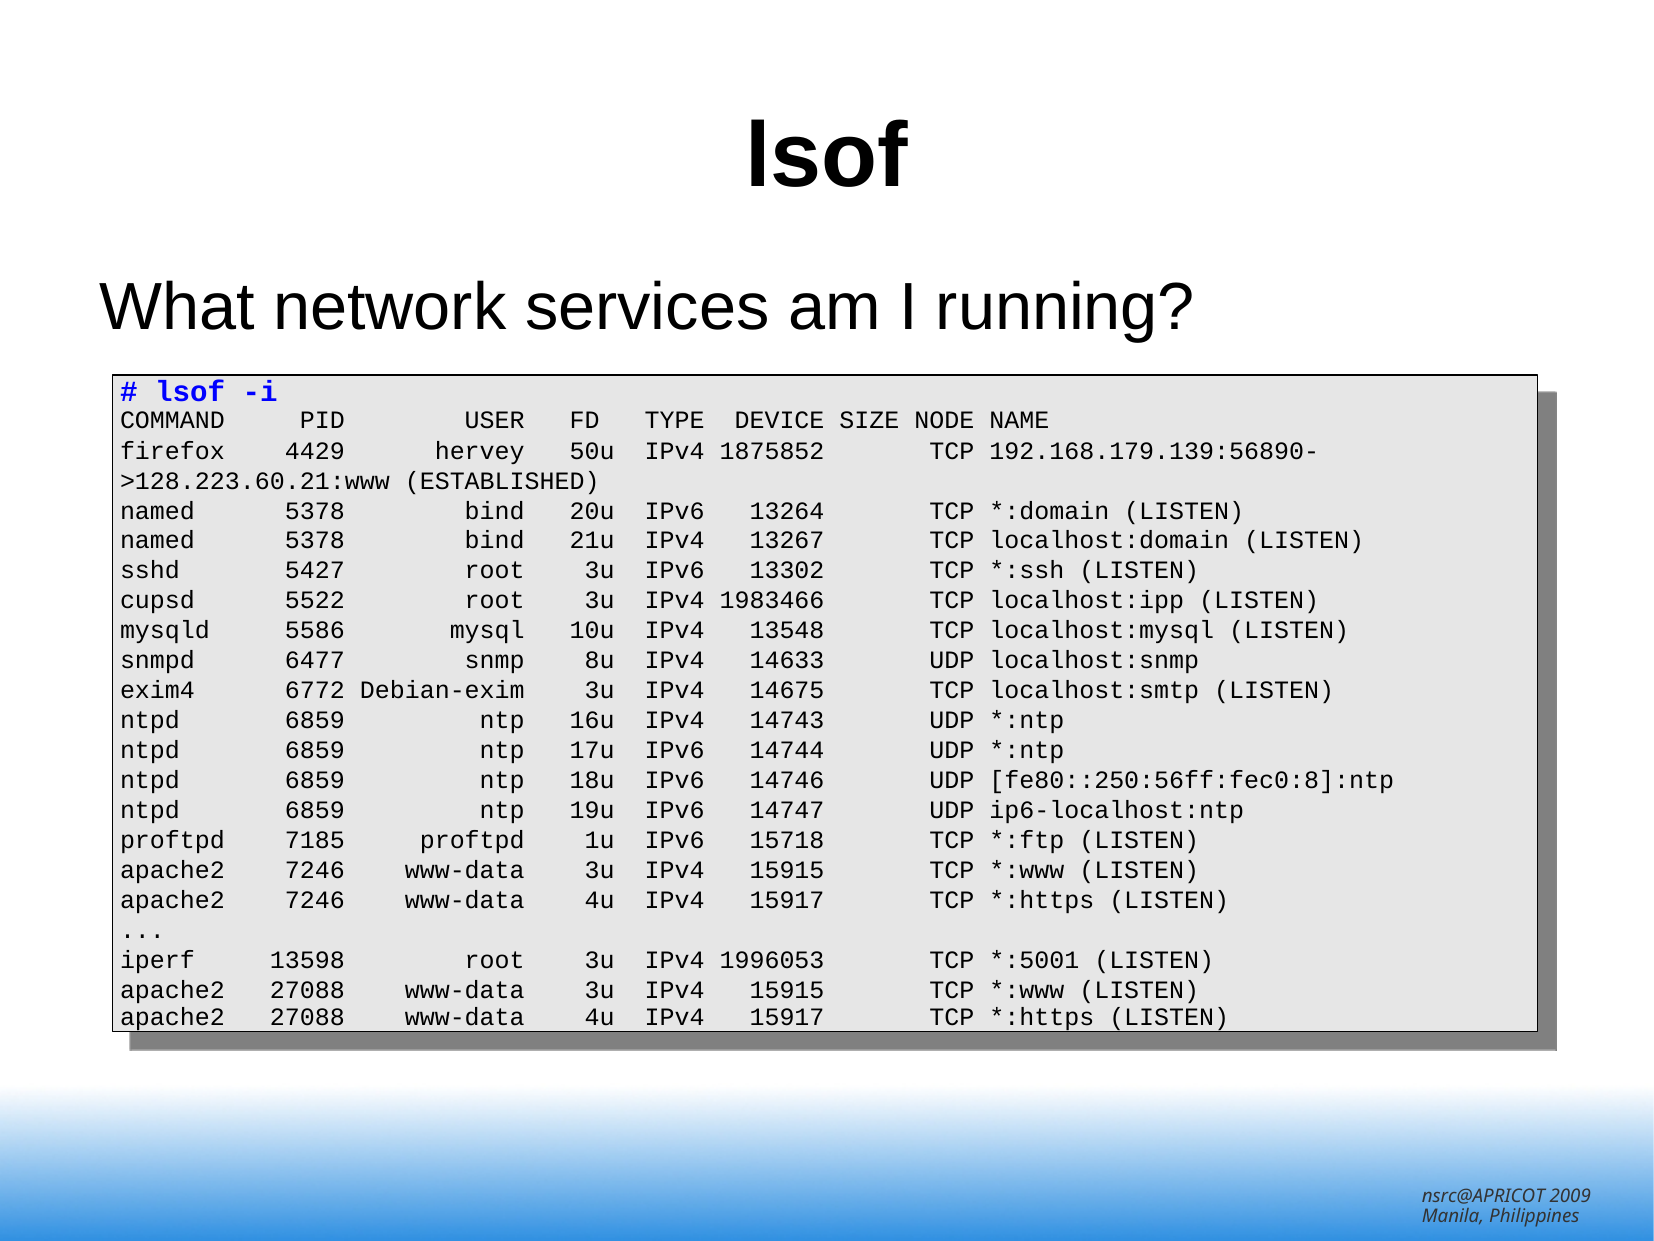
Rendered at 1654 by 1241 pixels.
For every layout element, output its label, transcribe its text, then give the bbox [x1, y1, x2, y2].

title lsof [82, 49, 1571, 257]
list What network services am I running? [82, 266, 1571, 488]
text_box # lsof -i COMMAND PID USER FD TYPE DEVICE SIZE NODE NAME firefox 4429 hervey 50u IPv4 1875852 TCP 192.168.179.139:56890->128.223.60.21:www (ESTABLISHED)‏ named 5378 bind 20u IPv6 13264 TCP *:domain (LISTEN)‏ named 5378 bind 21u IPv4 13267 TCP localhost:domain (LISTEN)‏ sshd 5427 root 3u IPv6 13302 TCP *:ssh (LISTEN)‏ cupsd 5522 root 3u IPv4 1983466 TCP localhost:ipp (LISTEN)‏ mysqld 5586 mysql 10u IPv4 13548 TCP localhost:mysql (LISTEN)‏ snmpd 6477 snmp 8u IPv4 14633 UDP localhost:snmp exim4 6772 Debian-exim 3u IPv4 14675 TCP localhost:smtp (LISTEN)‏ ntpd 6859 ntp 16u IPv4 14743 UDP *:ntp ntpd 6859 ntp 17u IPv6 14744 UDP *:ntp ntpd 6859 ntp 18u IPv6 14746 UDP [fe80::250:56ff:fec0:8]:ntp ntpd 6859 ntp 19u IPv6 14747 UDP ip6-localhost:ntp proftpd 7185 proftpd 1u IPv6 15718 TCP *:ftp (LISTEN)‏ apache2 7246 www-data 3u IPv4 15915 TCP *:www (LISTEN)‏ apache2 7246 www-data 4u IPv4 15917 TCP *:https (LISTEN)‏ ... iperf 13598 root 3u IPv4 1996053 TCP *:5001 (LISTEN)‏ apache2 27088 www-data 3u IPv4 15915 TCP *:www (LISTEN)‏ apache2 27088 www-data 4u IPv4 15917 TCP *:https (LISTEN)‏ [112, 375, 1538, 1032]
picture [0, 1083, 1654, 1241]
